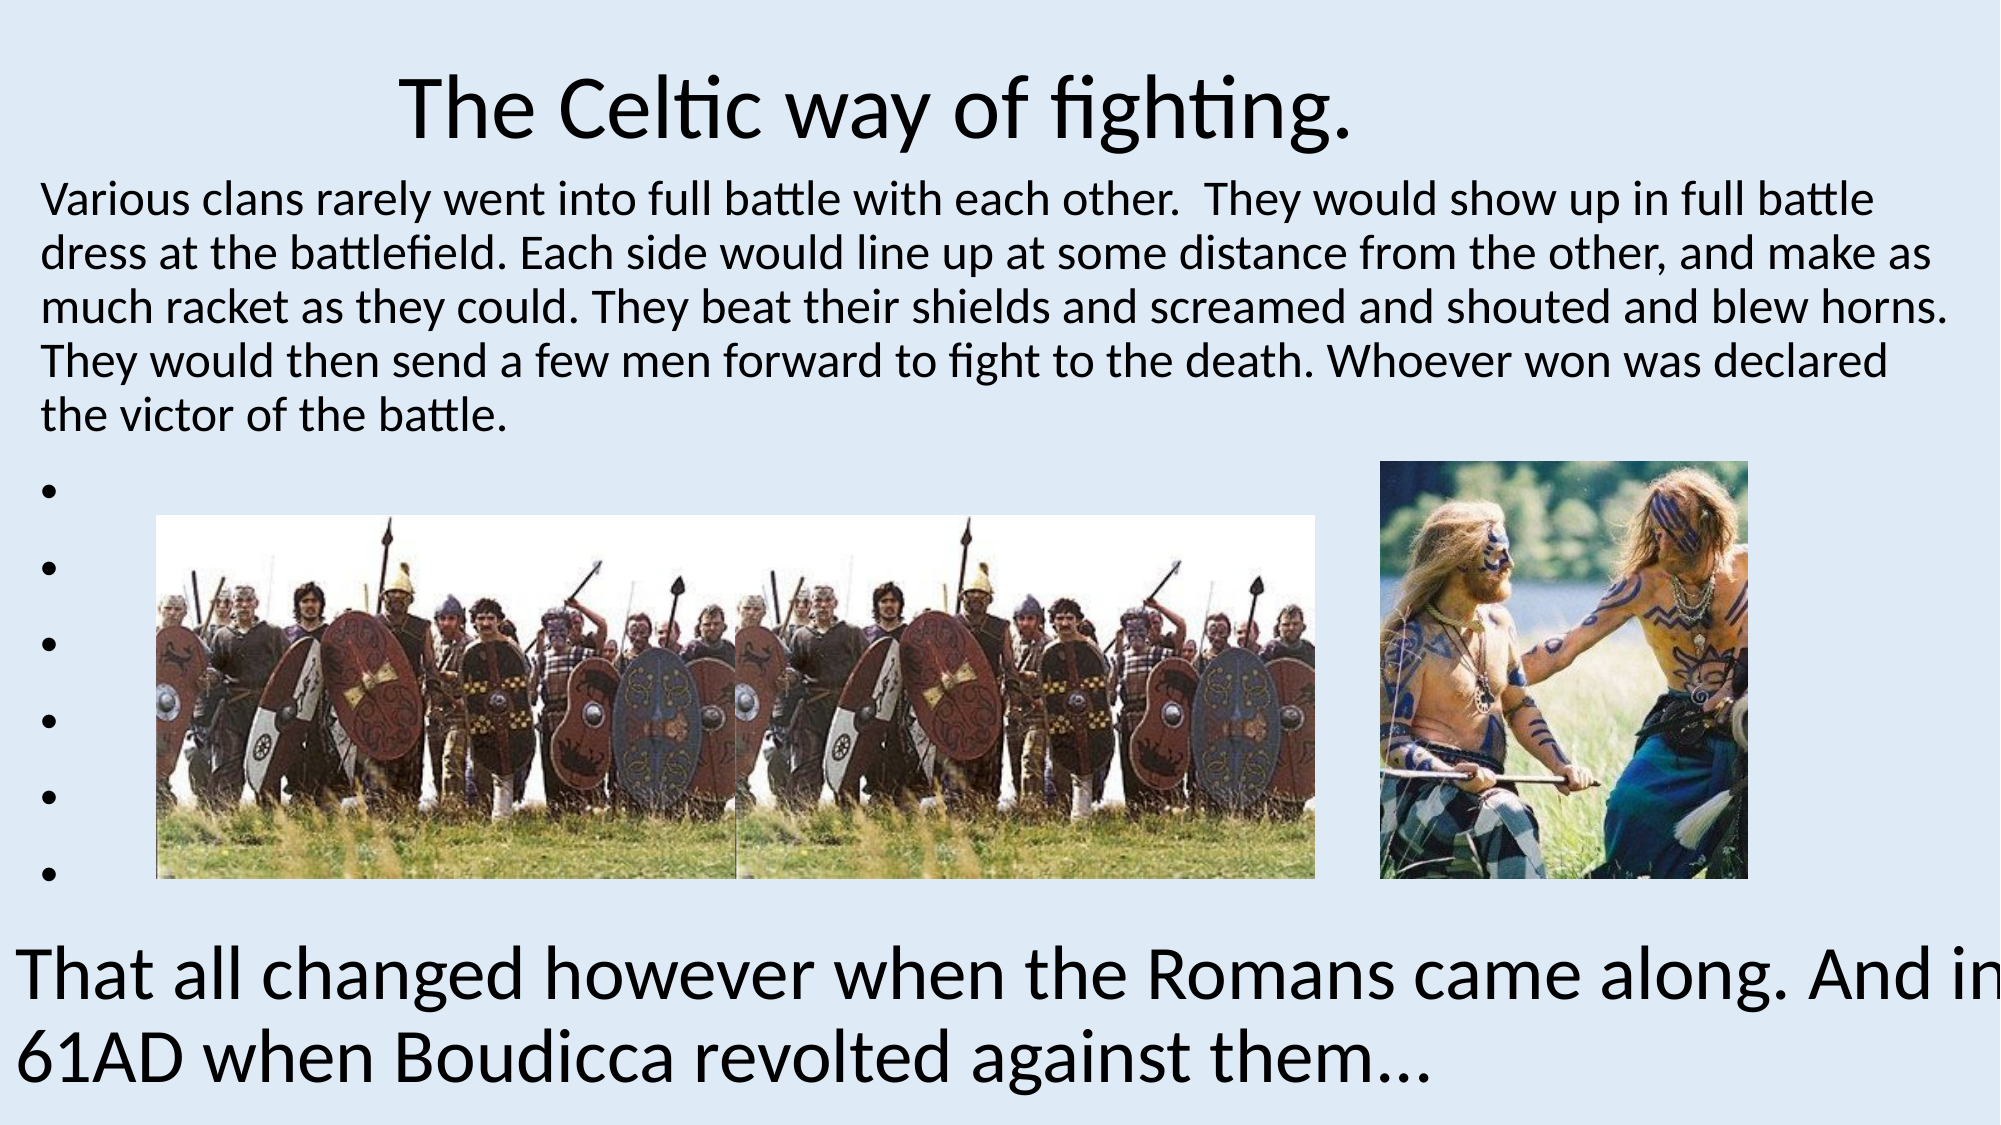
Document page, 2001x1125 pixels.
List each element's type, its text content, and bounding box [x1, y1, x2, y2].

list Various clans rarely went into full battle with each other. They would show up in full battle dress at the battlefield. Each side would line up at some distance from the other, and make as much racket as they could. They beat their shields and screamed and shouted and blew horns. They would then send a few men forward to fight to the death. Whoever won was declared the victor of the battle. [25, 164, 1976, 879]
picture [1380, 461, 1748, 879]
picture [156, 515, 1315, 879]
text_box That all changed however when the Romans came along. And in 61AD when Boudicca revolted against them... [0, 907, 2000, 1125]
title The Celtic way of fighting. [383, 0, 1591, 164]
